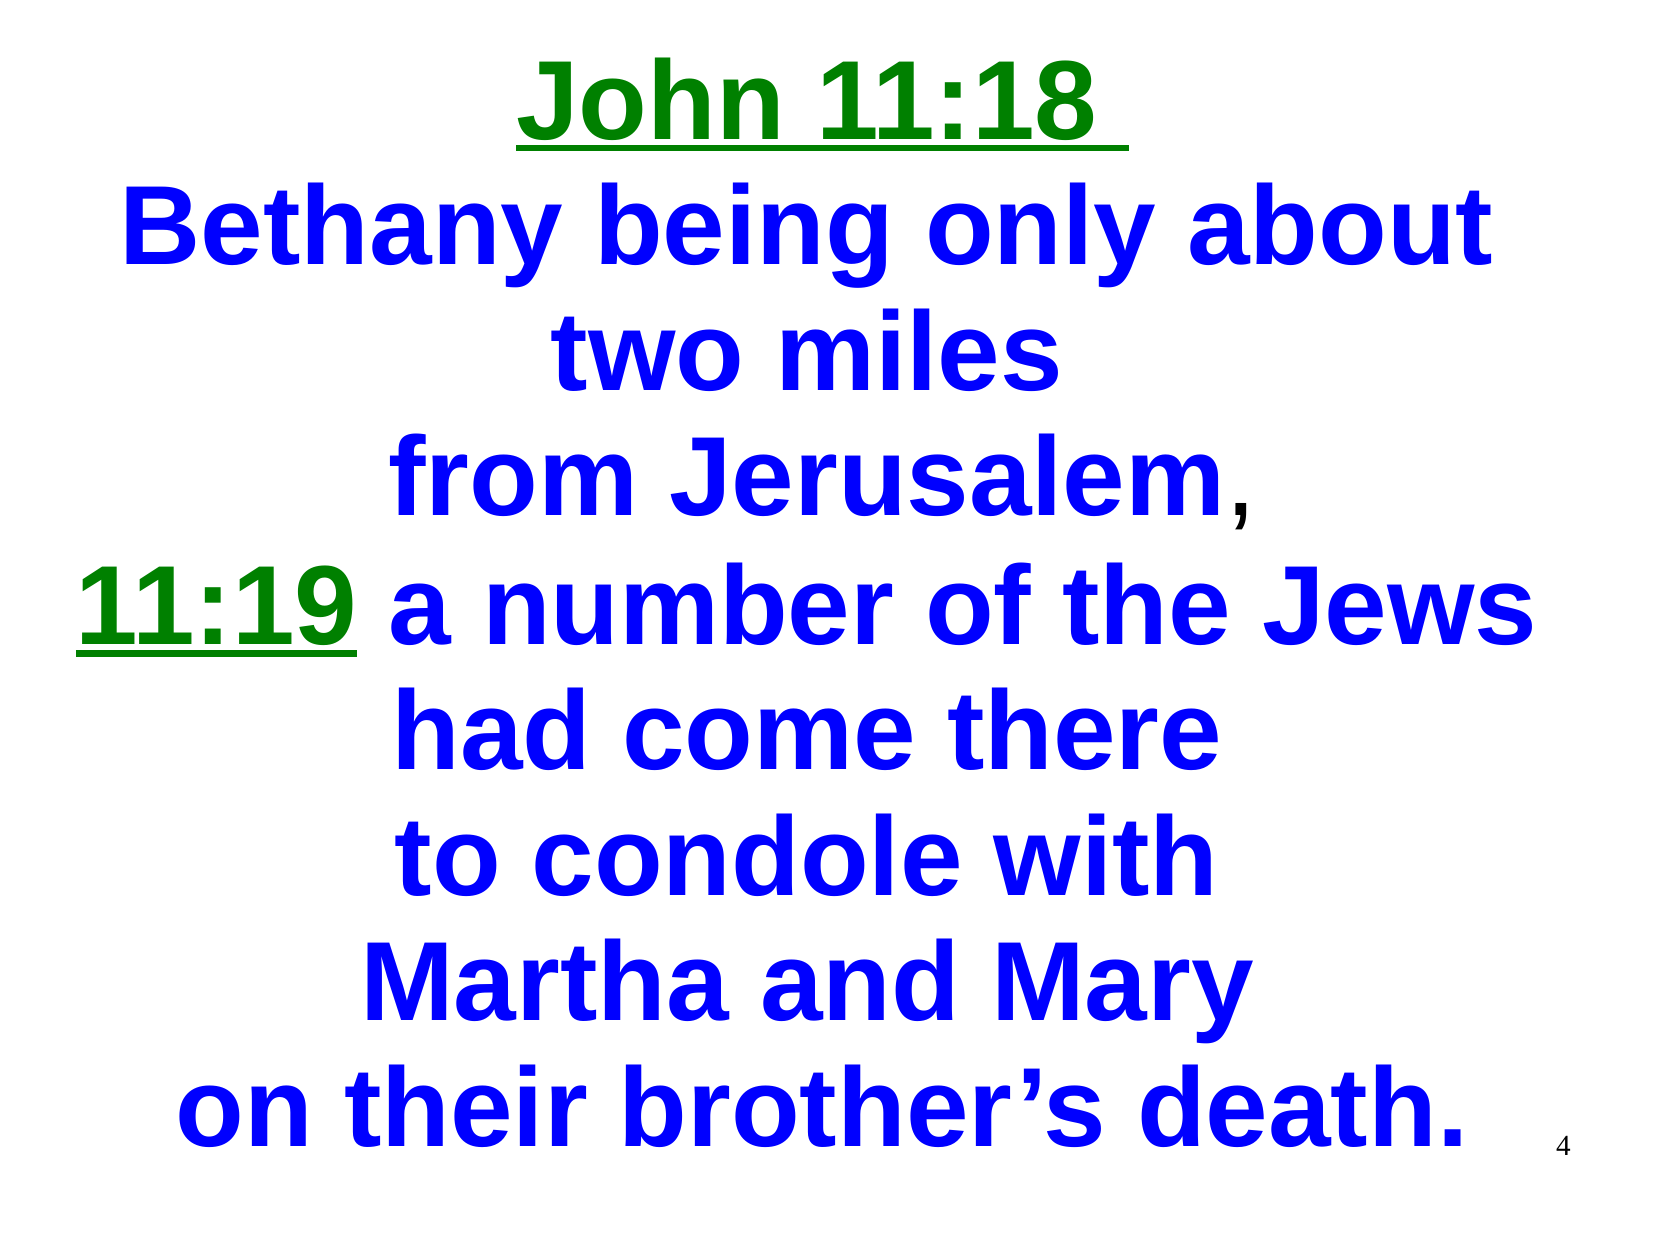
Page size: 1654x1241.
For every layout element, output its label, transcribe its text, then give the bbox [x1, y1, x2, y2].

list John 11:18 Bethany being only about two miles from Jerusalem, 11:19 a number of the Jews had come there to condole with Martha and Mary on their brother’s death. [37, 37, 1613, 1238]
